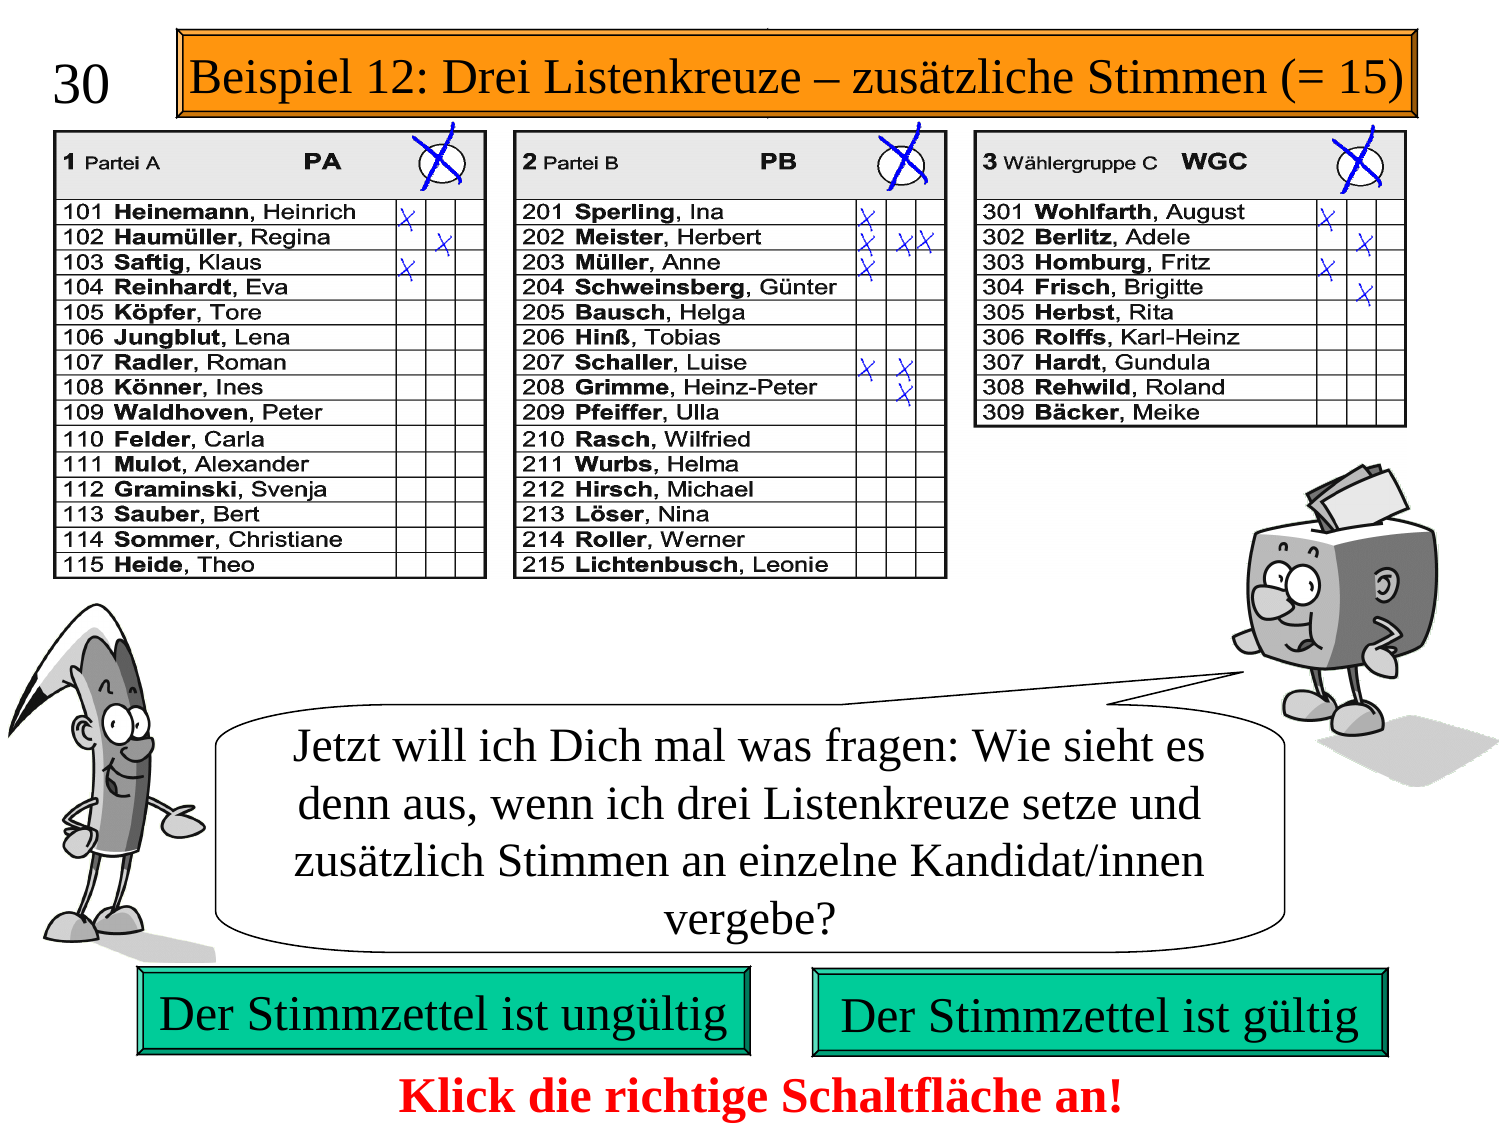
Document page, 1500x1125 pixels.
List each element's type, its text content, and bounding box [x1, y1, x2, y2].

text_box Jetzt will ich Dich mal was fragen: Wie sieht es denn aus, wenn ich drei Listenkreuze setze und zusätzlich Stimmen an einzelne Kandidat/innen vergebe? [216, 673, 1285, 953]
text_box Der Stimmzettel ist gültig [819, 975, 1382, 1050]
text_box Klick die richtige Schaltfläche an! [135, 1054, 1388, 1125]
picture [53, 119, 1499, 787]
text_box 30 [37, 37, 163, 138]
text_box Beispiel 12: Drei Listenkreuze – zusätzliche Stimmen (= 15) [183, 36, 1411, 111]
text_box Der Stimmzettel ist ungültig [144, 973, 744, 1048]
picture [3, 594, 216, 963]
